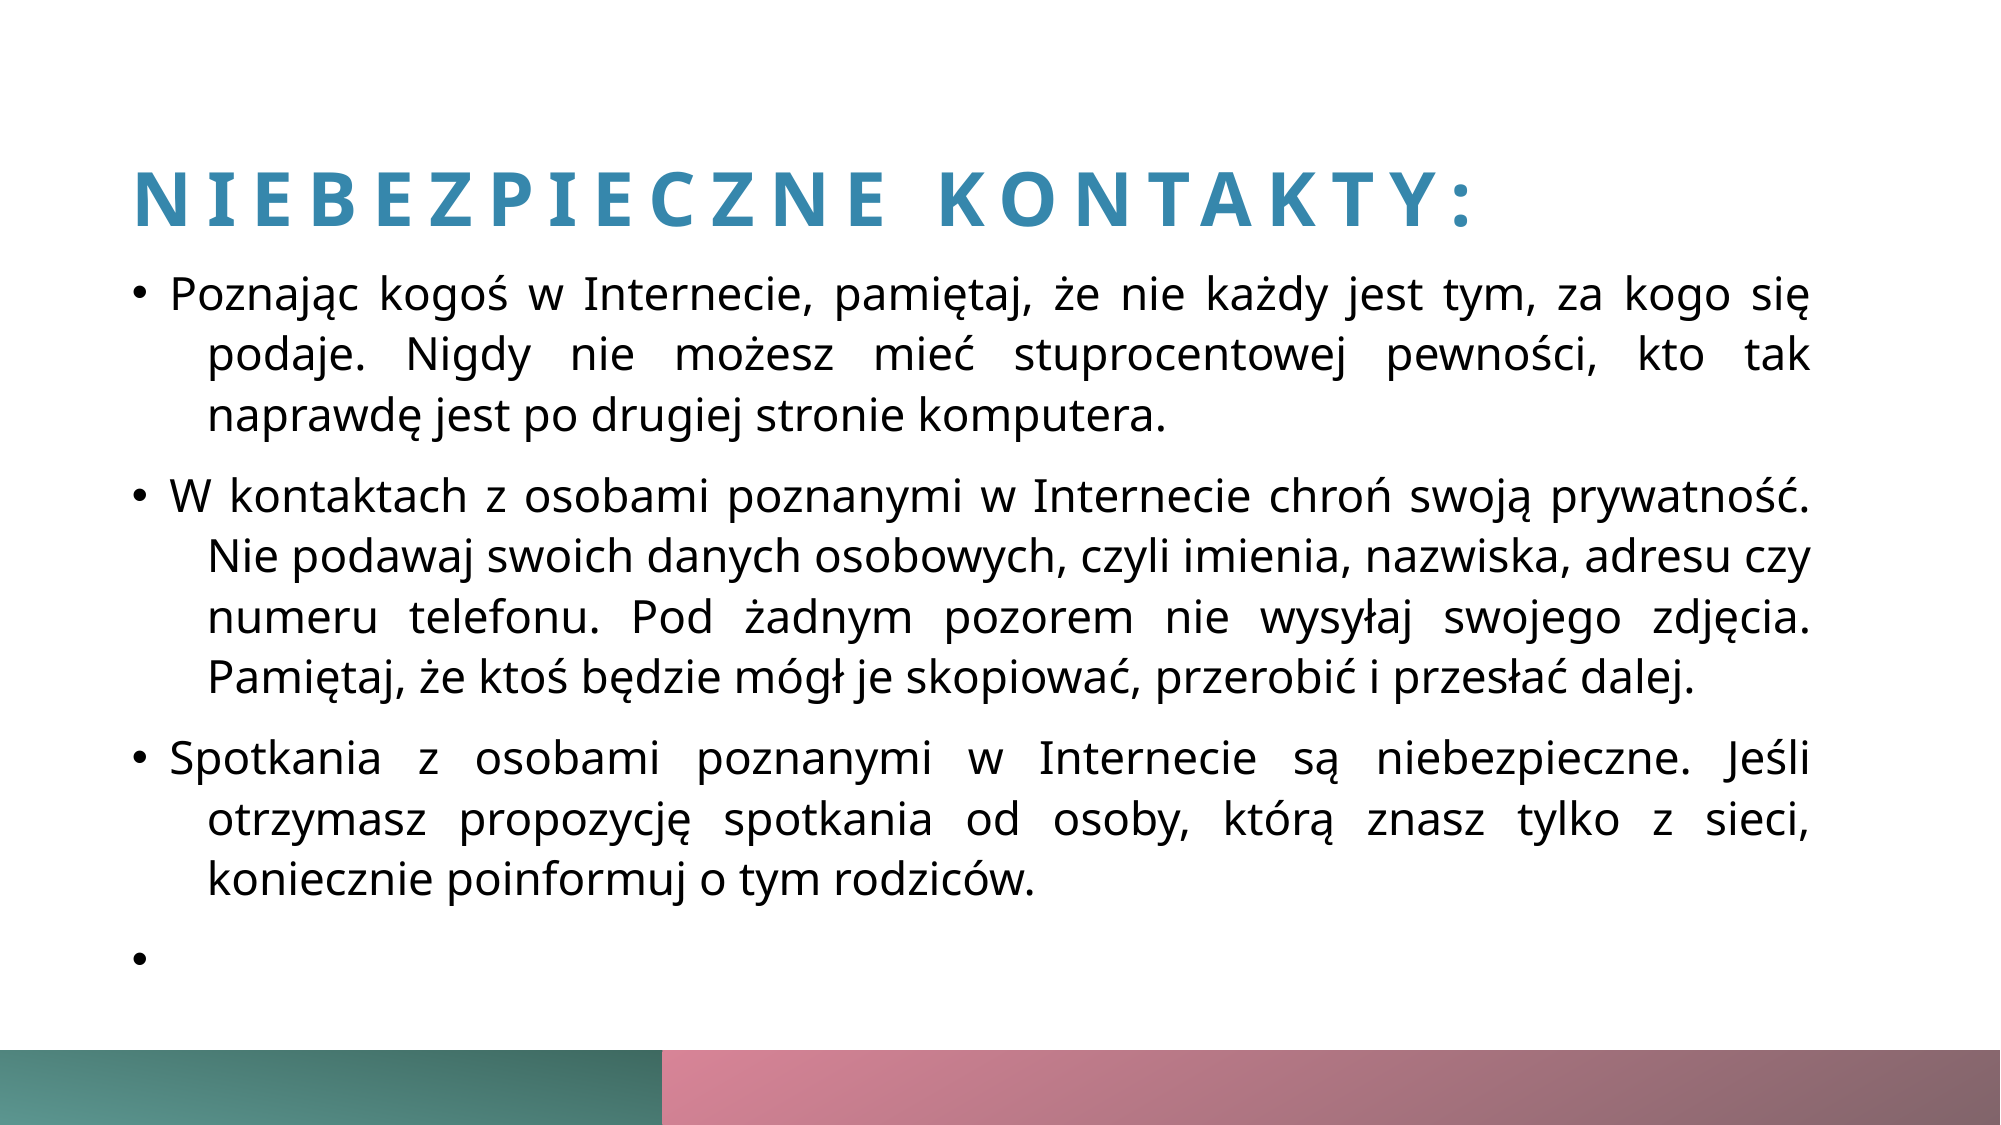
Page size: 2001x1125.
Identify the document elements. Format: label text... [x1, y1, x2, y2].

title Niebezpieczne kontakty: [131, 38, 1812, 242]
list Poznając kogoś w Internecie, pamiętaj, że nie każdy jest tym, za kogo się podaje. Nigdy nie możesz mieć stuprocentowej pewności, kto tak naprawdę jest po drugiej stronie komputera. W kontaktach z osobami poznanymi w Internecie chroń swoją prywatność. Nie podawaj swoich danych osobowych, czyli imienia, nazwiska, adresu czy numeru telefonu. Pod żadnym pozorem nie wysyłaj swojego zdjęcia. Pamiętaj, że ktoś będzie mógł je skopiować, przerobić i przesłać dalej. Spotkania z osobami poznanymi w Internecie są niebezpieczne. Jeśli otrzymasz propozycję spotkania od osoby, którą znasz tylko z sieci, koniecznie poinformuj o tym rodziców. [131, 259, 1812, 909]
